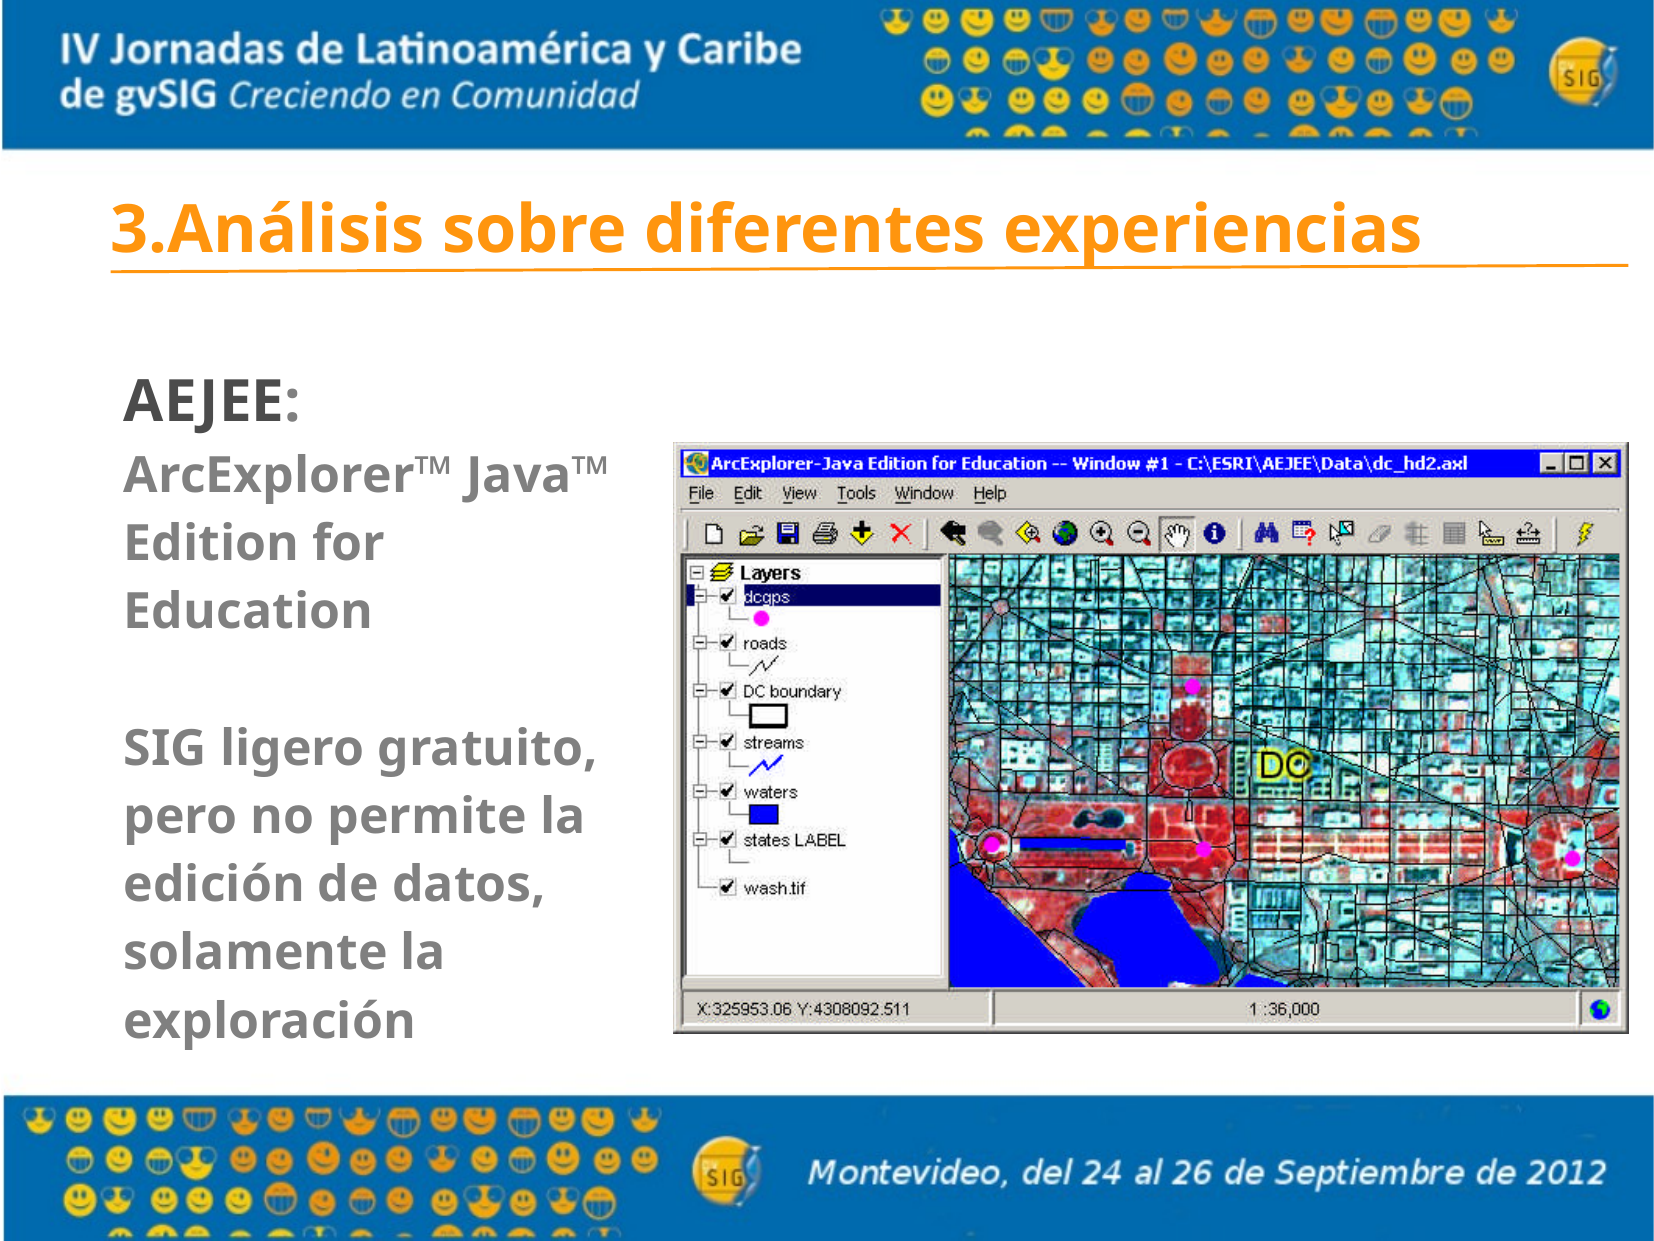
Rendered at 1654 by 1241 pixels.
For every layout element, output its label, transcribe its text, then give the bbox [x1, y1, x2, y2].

picture [1, 0, 1654, 1241]
title AEJEE: ArcExplorer™ Java™ Edition for Education SIG ligero gratuito, pero no permite la edición de datos, solamente la exploración [124, 381, 615, 1032]
title 3.Análisis sobre diferentes experiencias [110, 187, 1629, 266]
